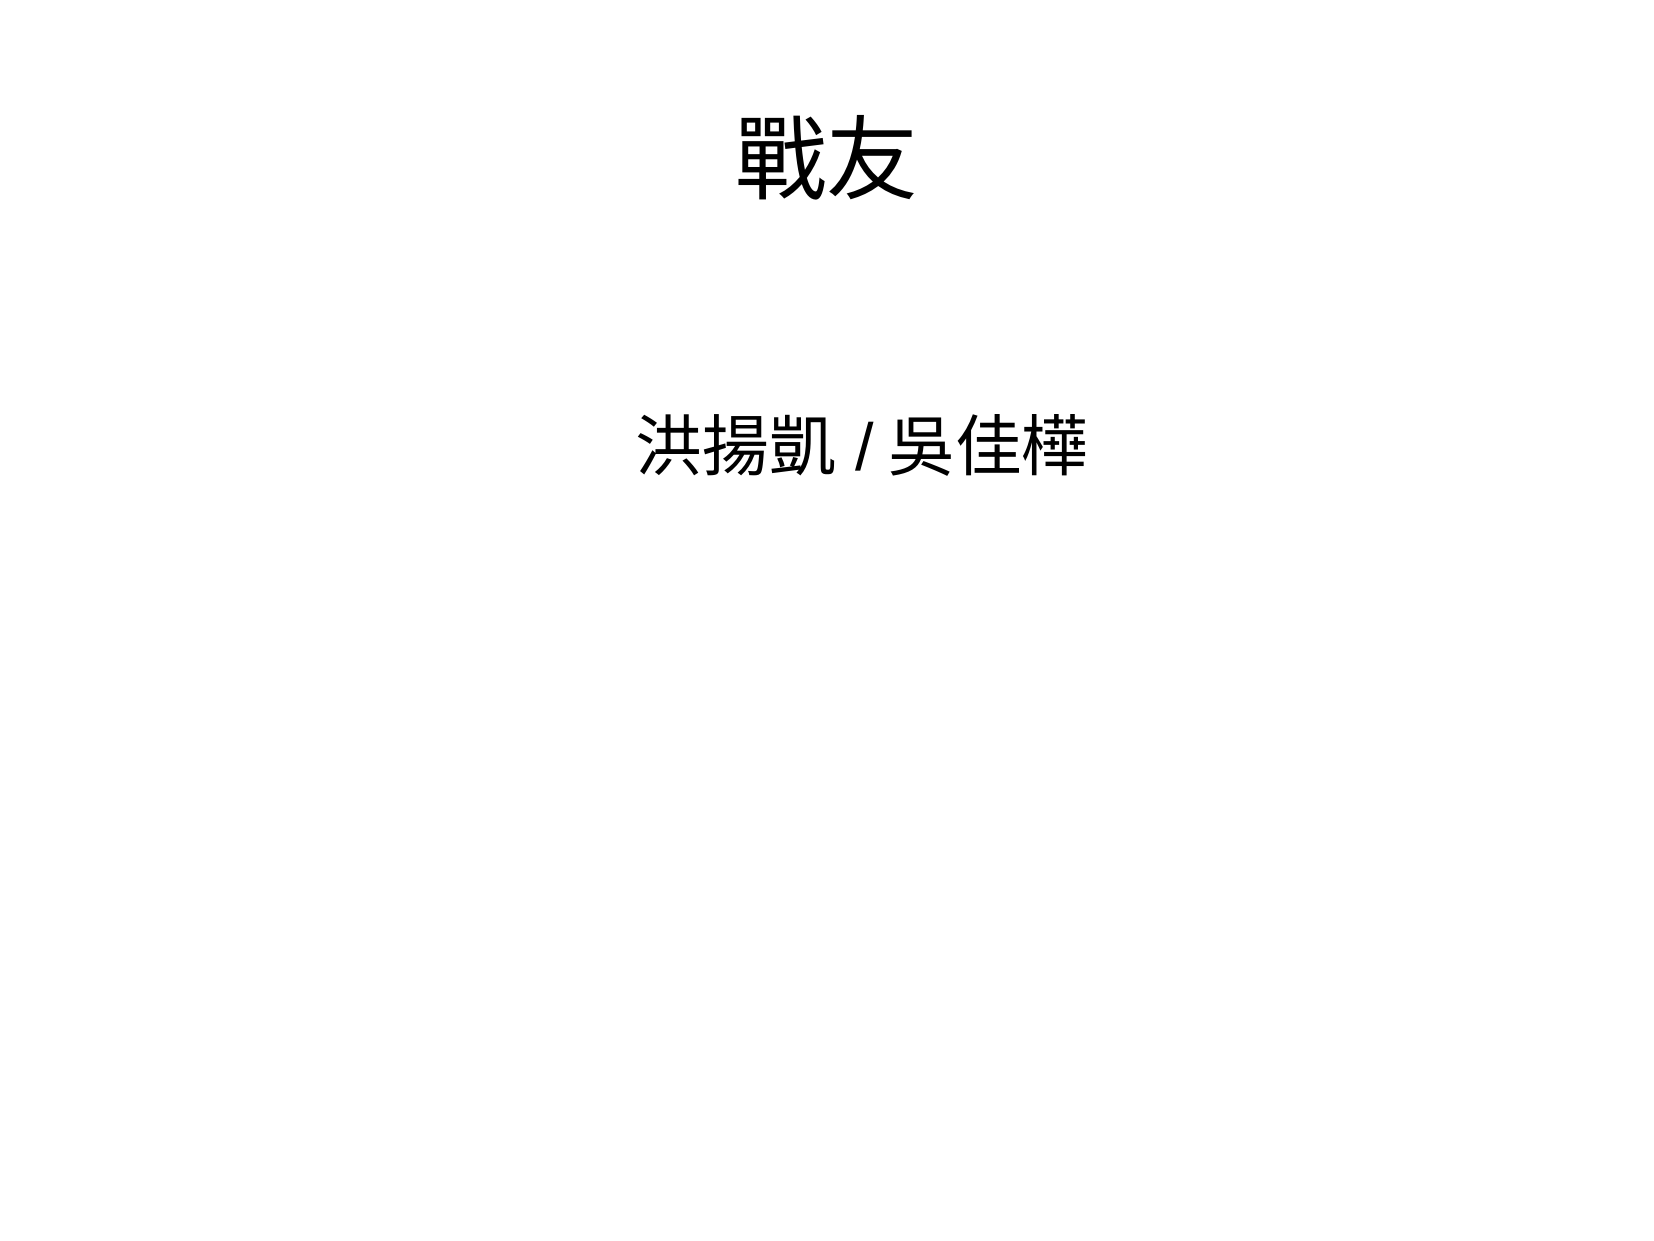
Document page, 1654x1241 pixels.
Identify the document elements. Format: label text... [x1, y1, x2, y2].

title 戰友 [82, 49, 1571, 257]
text_box 洪揚凱/吳佳樺 [519, 389, 1205, 568]
